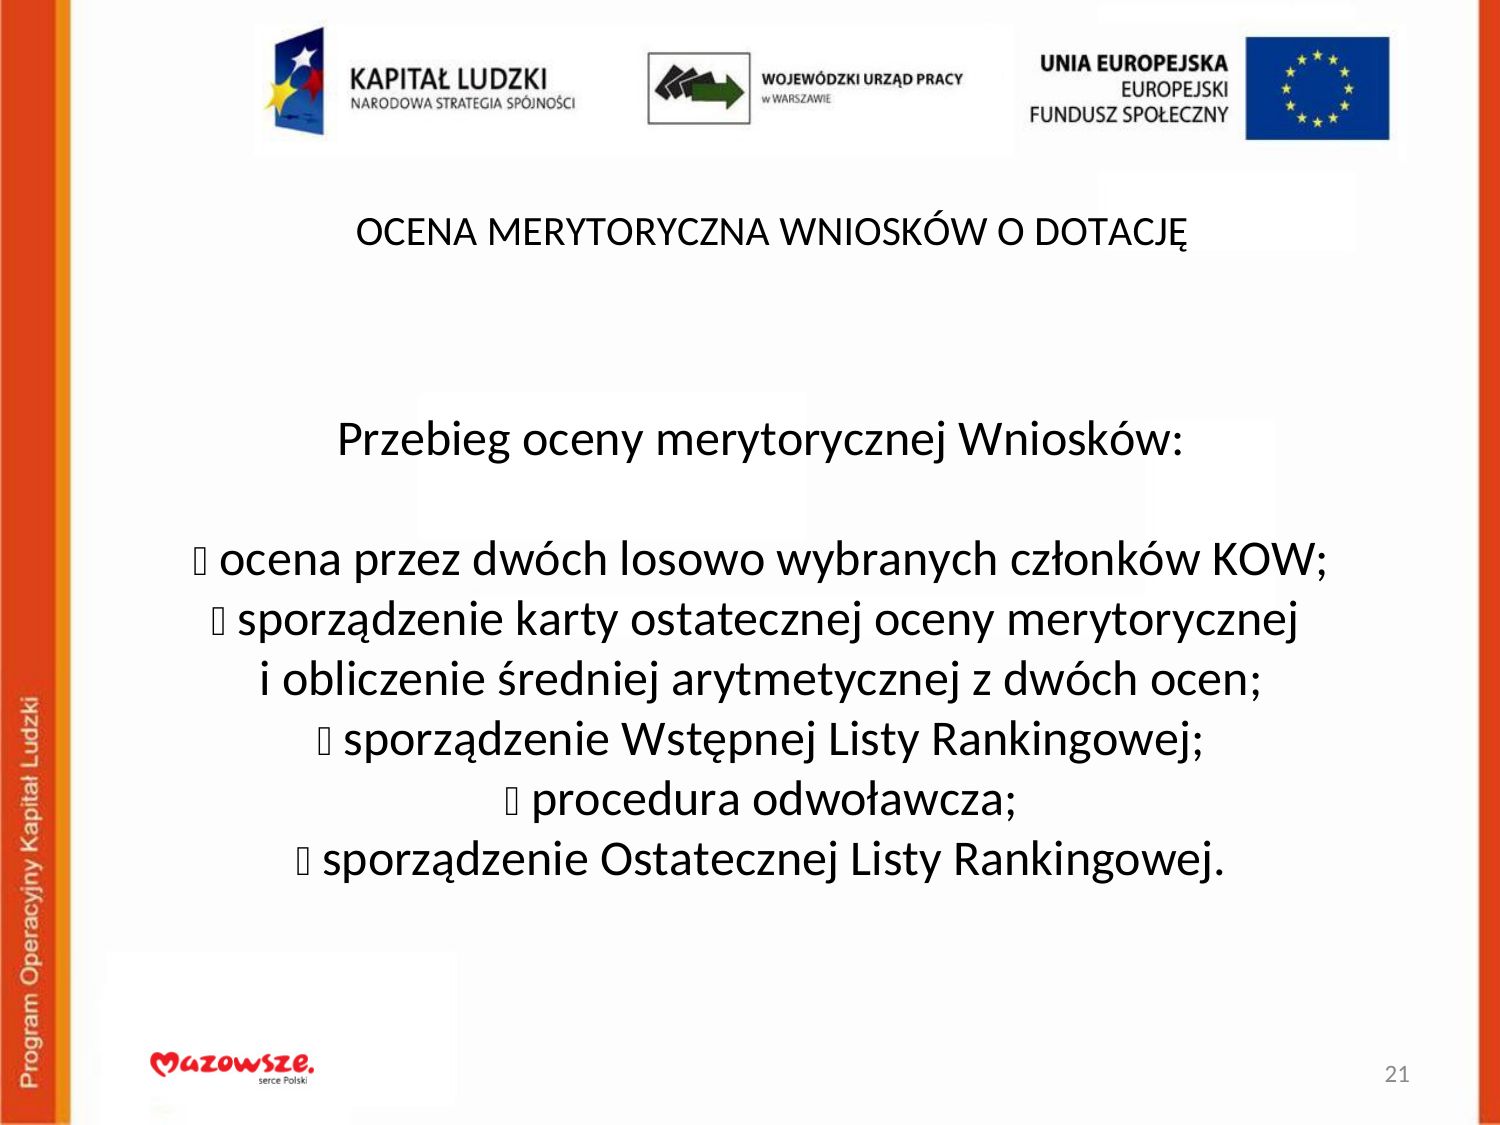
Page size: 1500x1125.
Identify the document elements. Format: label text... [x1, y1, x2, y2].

text_box OCENA MERYTORYCZNA WNIOSKÓW O DOTACJĘ [194, 196, 1351, 256]
picture [0, 0, 1500, 1125]
title Przebieg oceny merytorycznej Wniosków:  ocena przez dwóch losowo wybranych członków KOW;  sporządzenie karty ostatecznej oceny merytorycznej i obliczenie średniej arytmetycznej z dwóch ocen;  sporządzenie Wstępnej Listy Rankingowej;  procedura odwoławcza;  sporządzenie Ostatecznej Listy Rankingowej. [112, 278, 1411, 1012]
text_box <numer> [1074, 1042, 1426, 1103]
